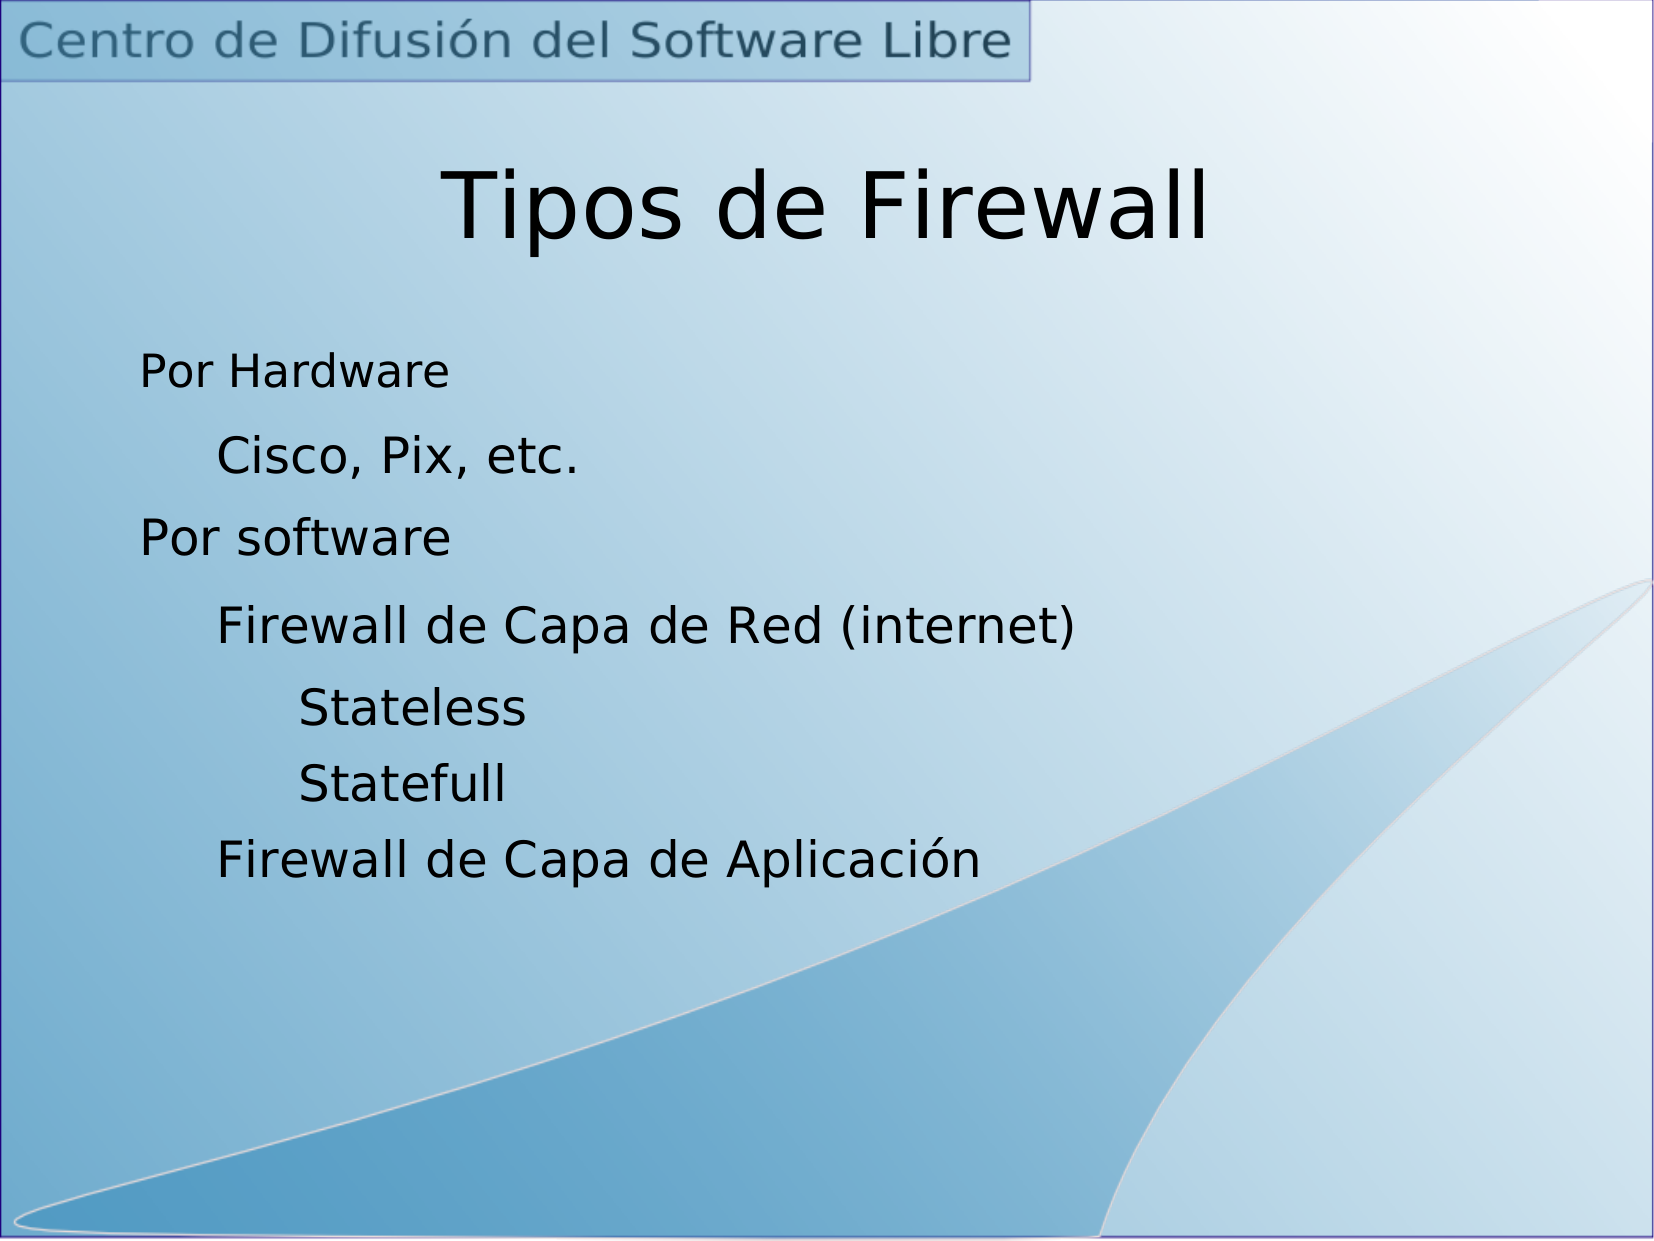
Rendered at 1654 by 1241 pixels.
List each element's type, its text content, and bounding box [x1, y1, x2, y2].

title Tipos de Firewall [121, 102, 1534, 311]
list Por Hardware Cisco, Pix, etc. Por software Firewall de Capa de Red (internet) Stateless Statefull Firewall de Capa de Aplicación [121, 344, 1534, 1127]
picture [0, 0, 1654, 1241]
